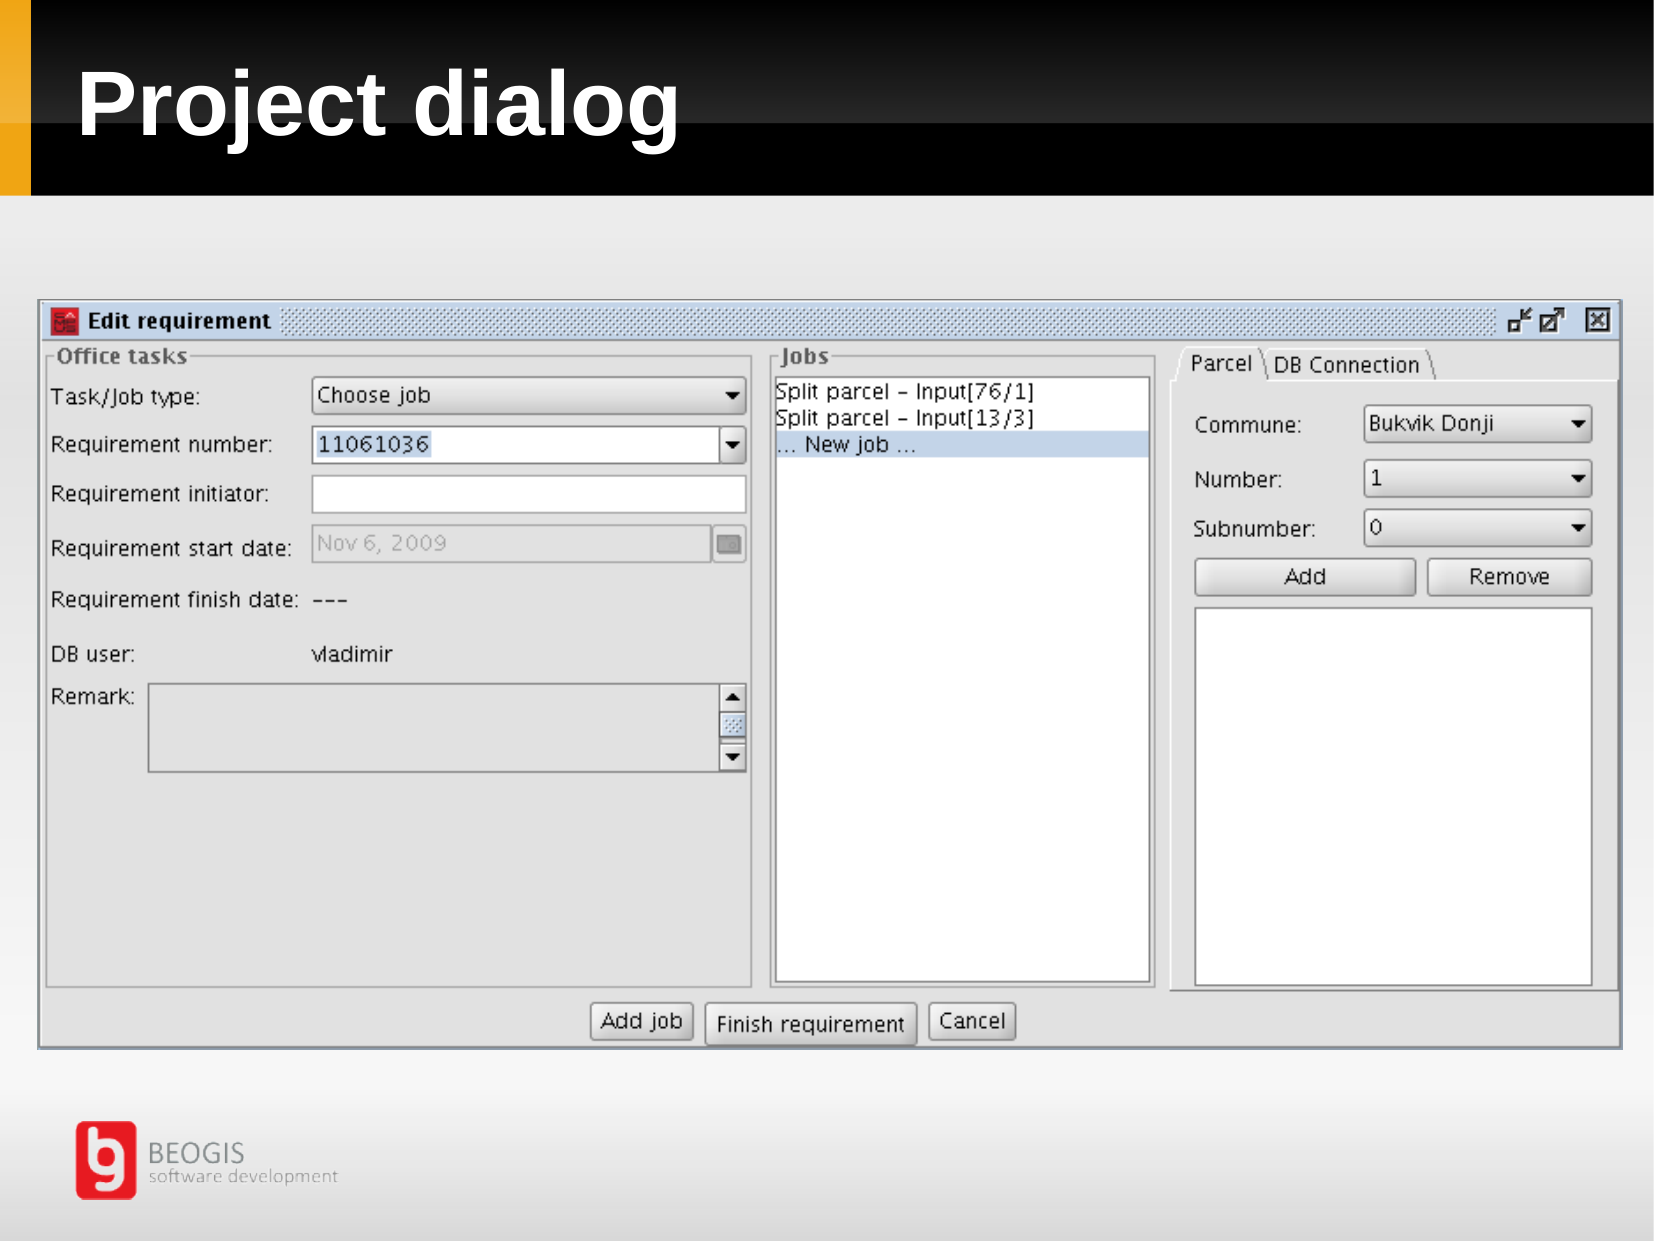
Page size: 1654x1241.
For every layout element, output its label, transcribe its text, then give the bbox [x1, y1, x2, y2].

title Project dialog [76, 7, 1565, 200]
picture [0, 0, 1654, 1241]
